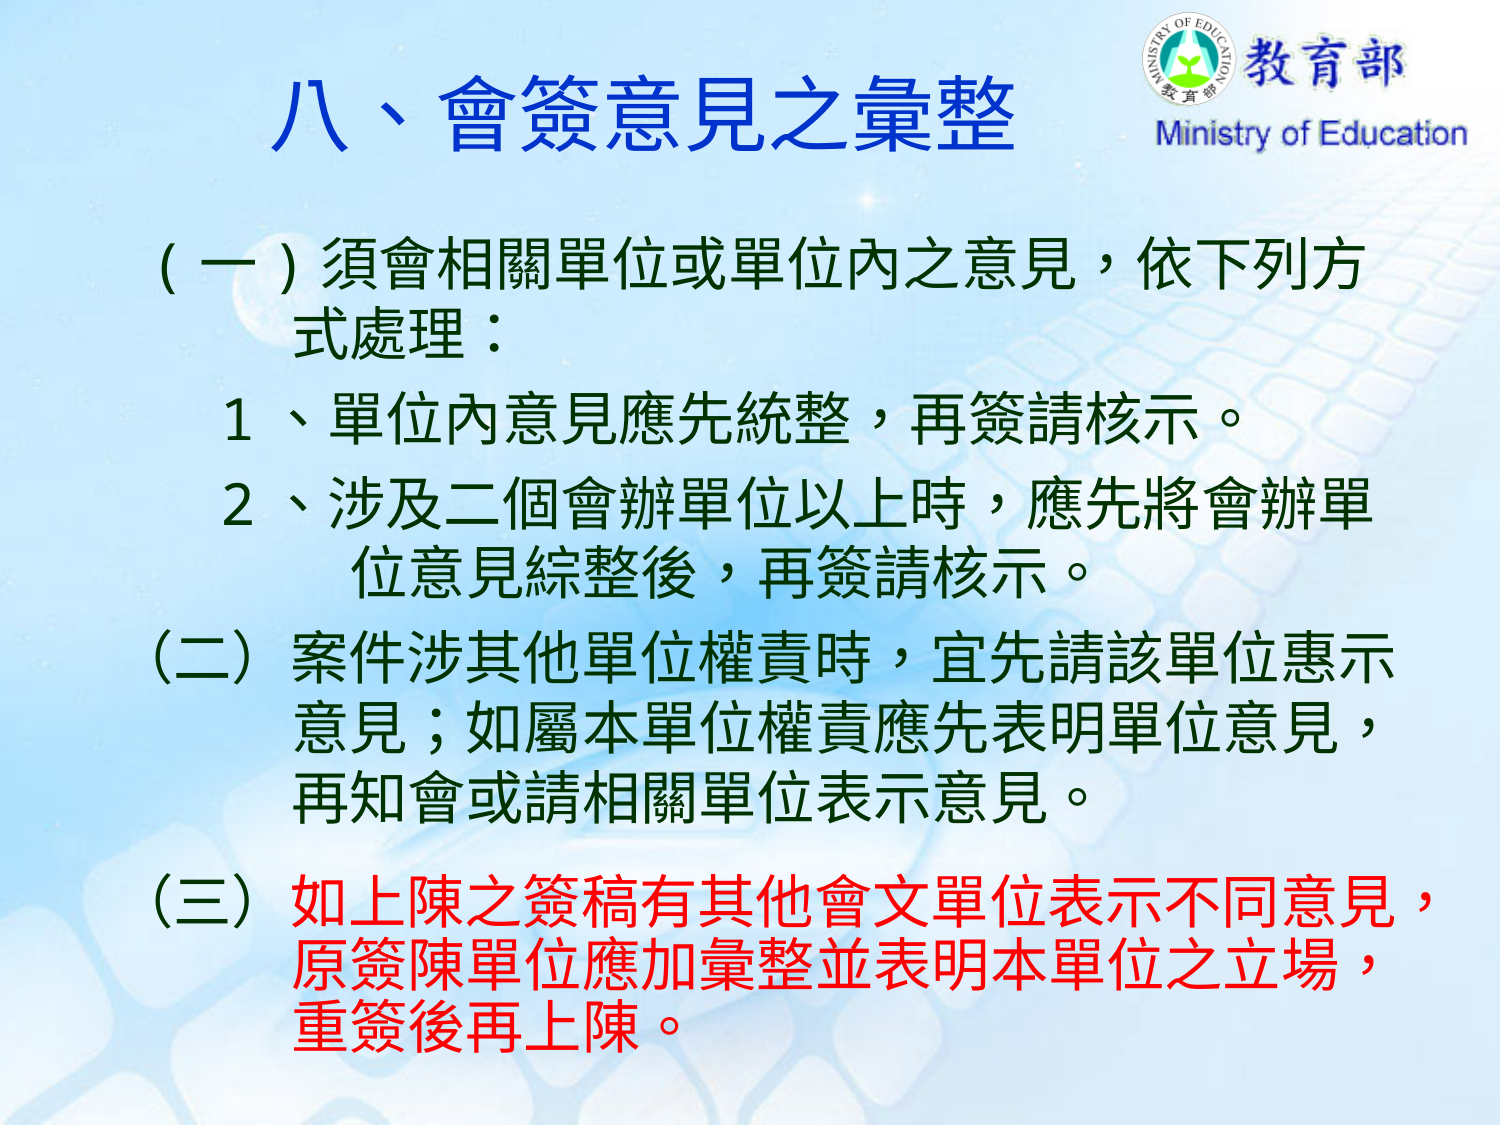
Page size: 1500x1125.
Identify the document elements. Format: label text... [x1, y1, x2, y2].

text_box [1012, 50, 1463, 126]
list [50, 99, 1263, 526]
text_box 八、會簽意見之彙整 [254, 66, 1128, 166]
text_box (一)須會相關單位或單位內之意見，依下列方式處理： 1、單位內意見應先統整，再簽請核示。 2、涉及二個會辦單位以上時，應先將會辦單 位意見綜整後，再簽請核示。 （二）案件涉其他單位權責時，宜先請該單位惠示意見；如屬本單位權責應先表明單位意見，再知會或請相關單位表示意見。 （三）如上陳之簽稿有其他會文單位表示不同意見，原簽陳單位應加彙整並表明本單位之立場，重簽後再上陳。 [100, 220, 1413, 745]
